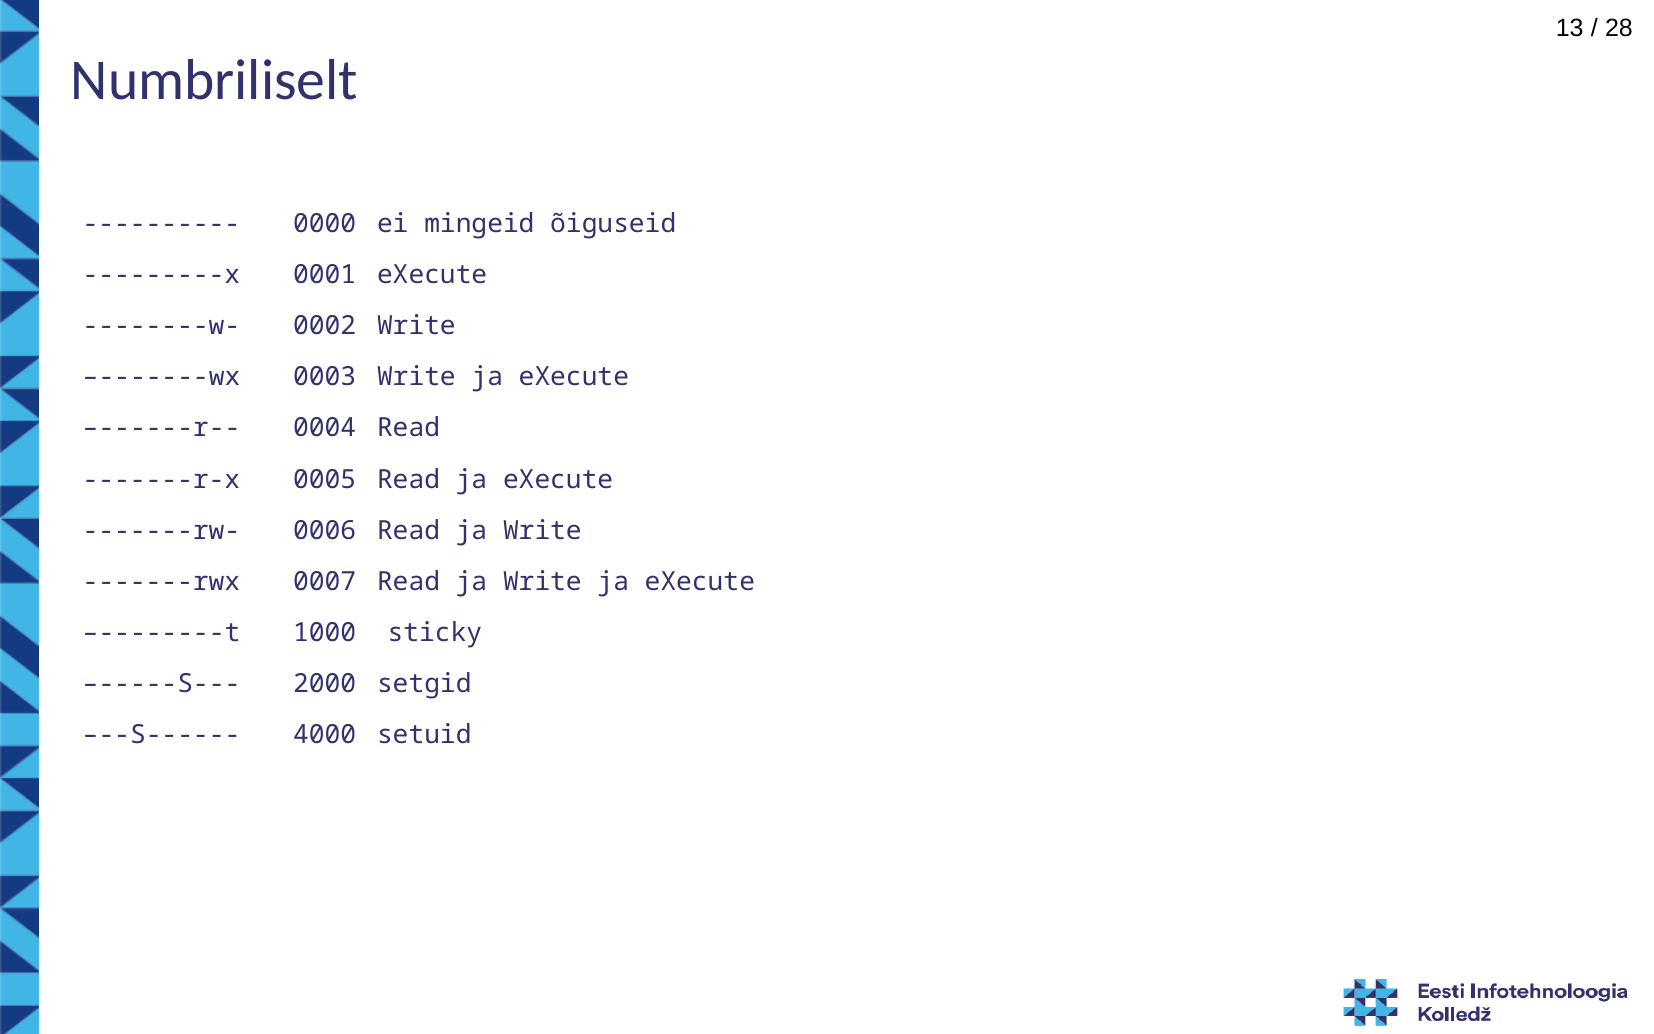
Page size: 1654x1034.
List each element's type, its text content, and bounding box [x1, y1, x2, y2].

title Numbriliselt [70, 41, 1630, 130]
list ---------- 0000 ei mingeid õiguseid ---------x 0001 eXecute --------w- 0002 Write –-------wx 0003 Write ja eXecute –------r-- 0004 Read -------r-x 0005 Read ja eXecute -------rw- 0006 Read ja Write -------rwx 0007 Read ja Write ja eXecute –--------t 1000 sticky –-----S--- 2000 setgid –--S------ 4000 setuid [82, 153, 1538, 753]
